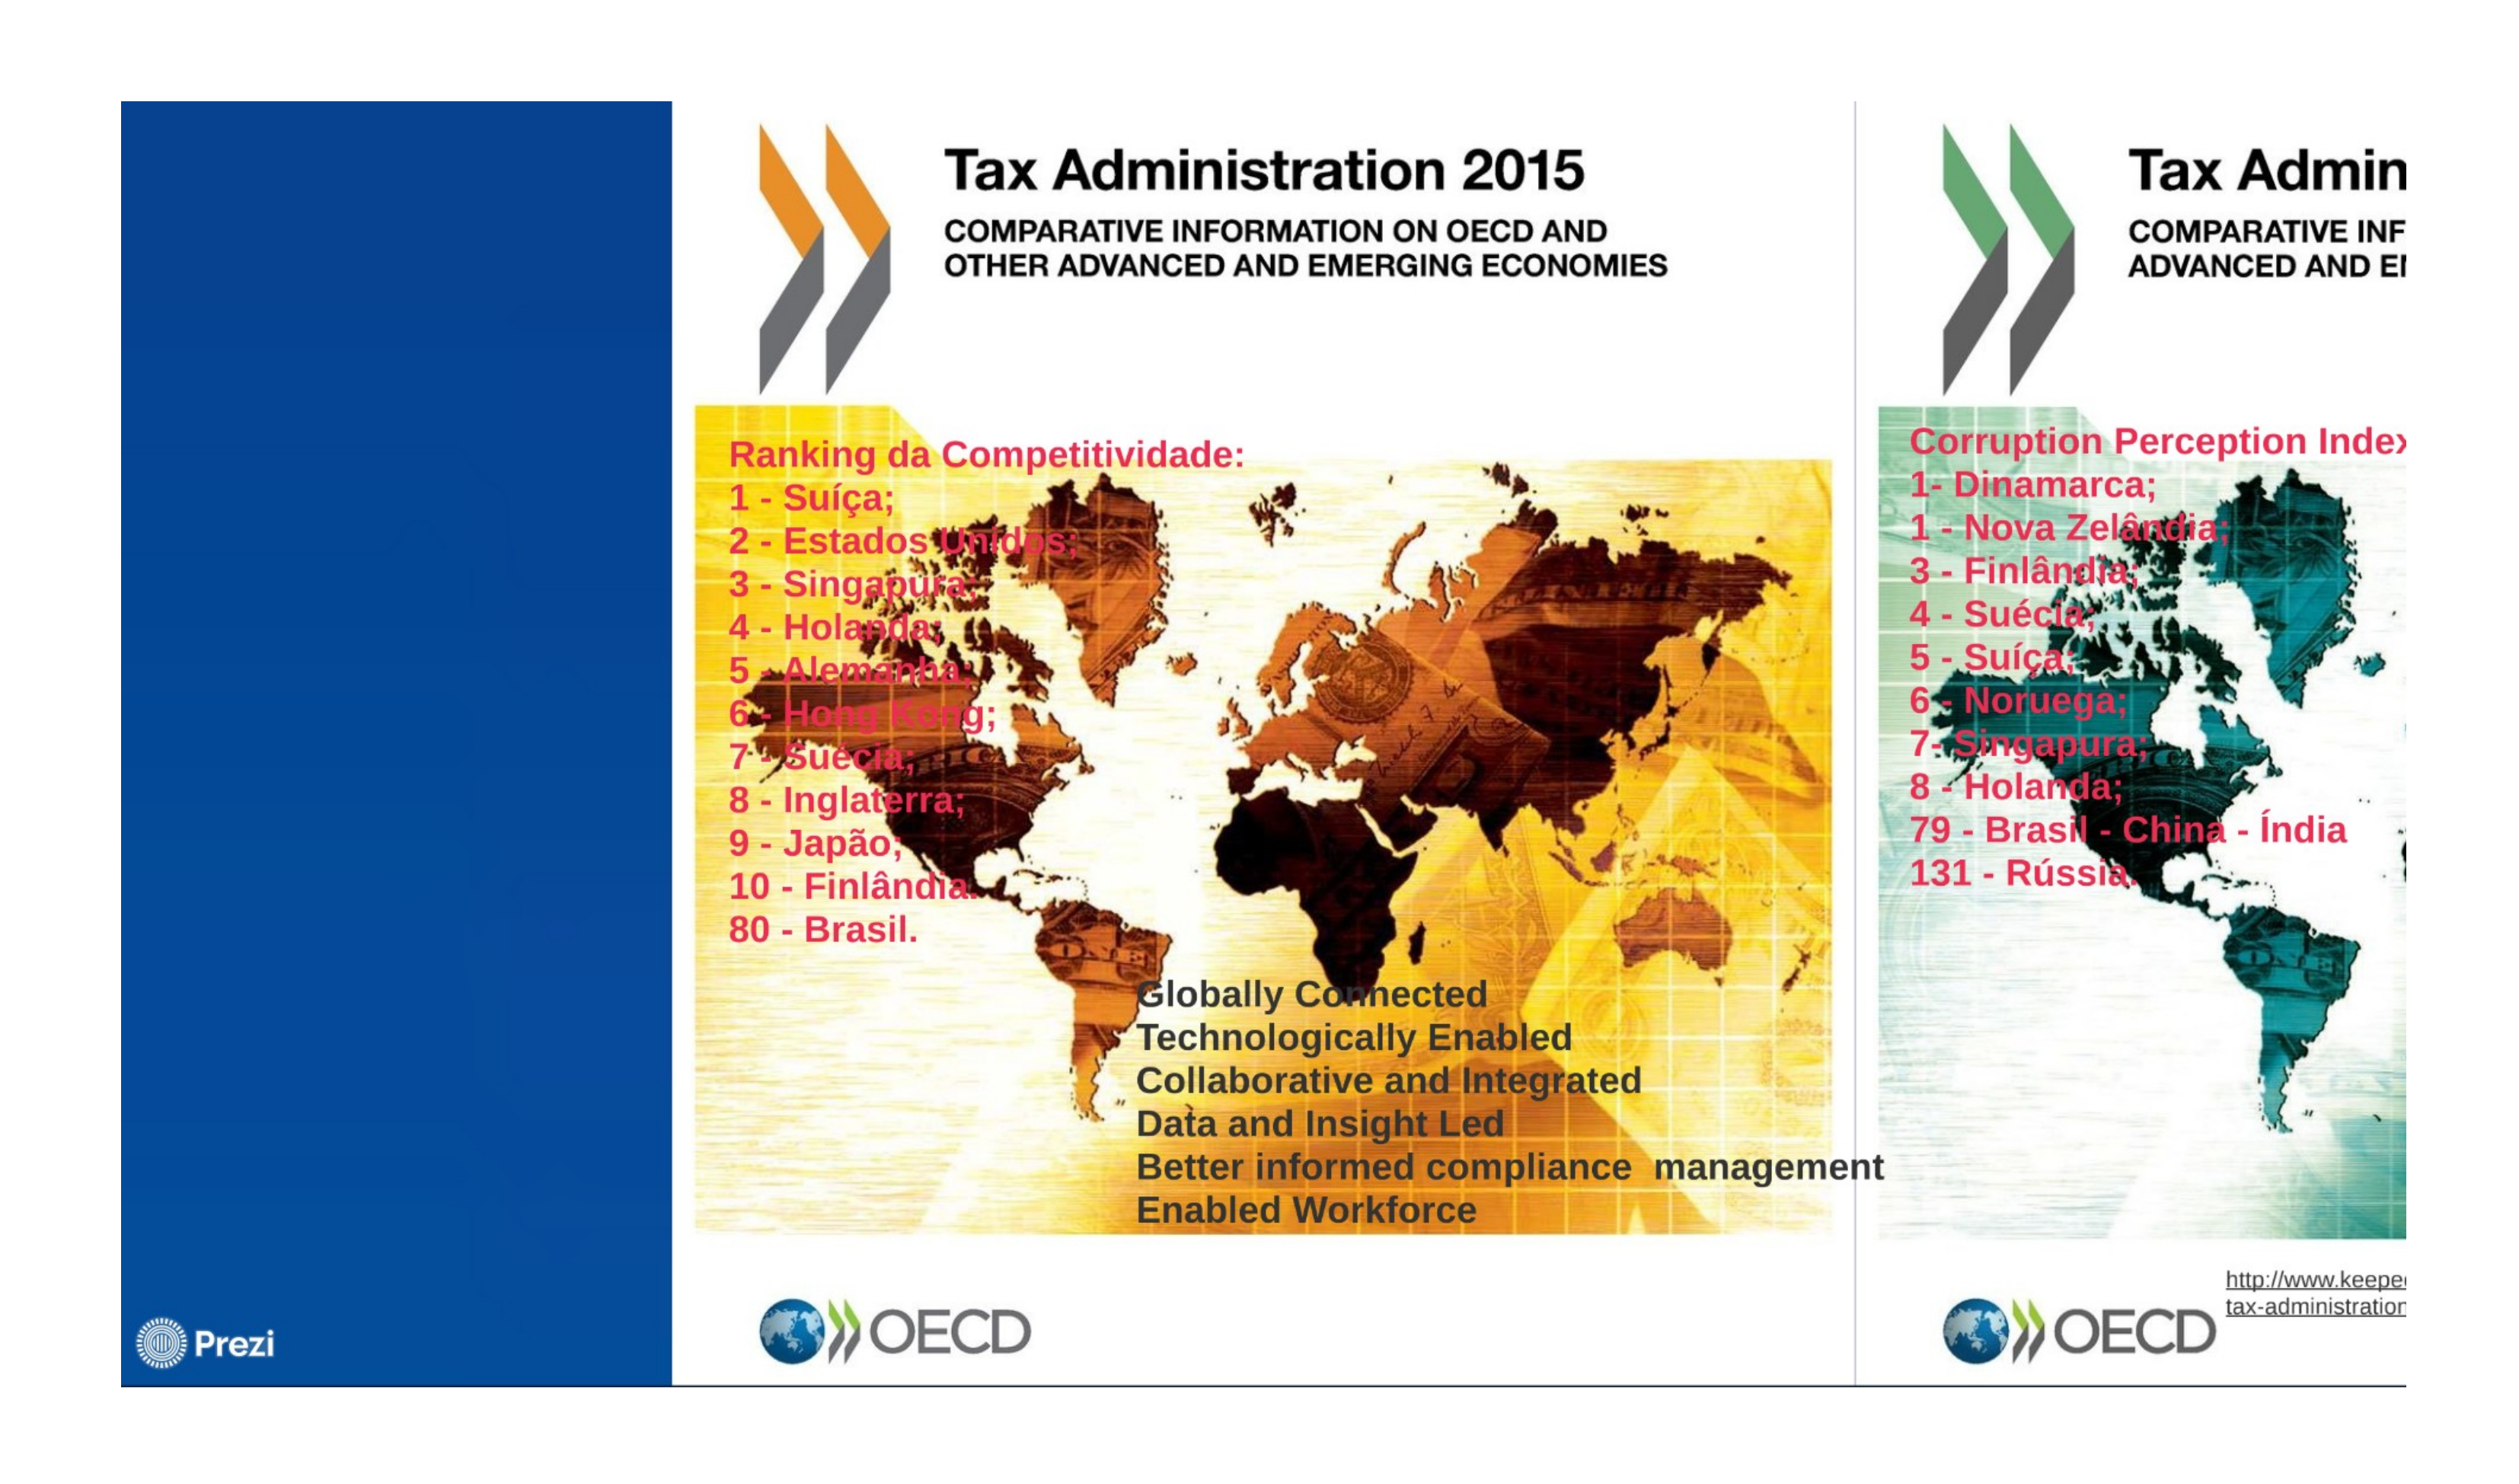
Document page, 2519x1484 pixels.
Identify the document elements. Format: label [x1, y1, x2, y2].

picture [121, 101, 2406, 1387]
